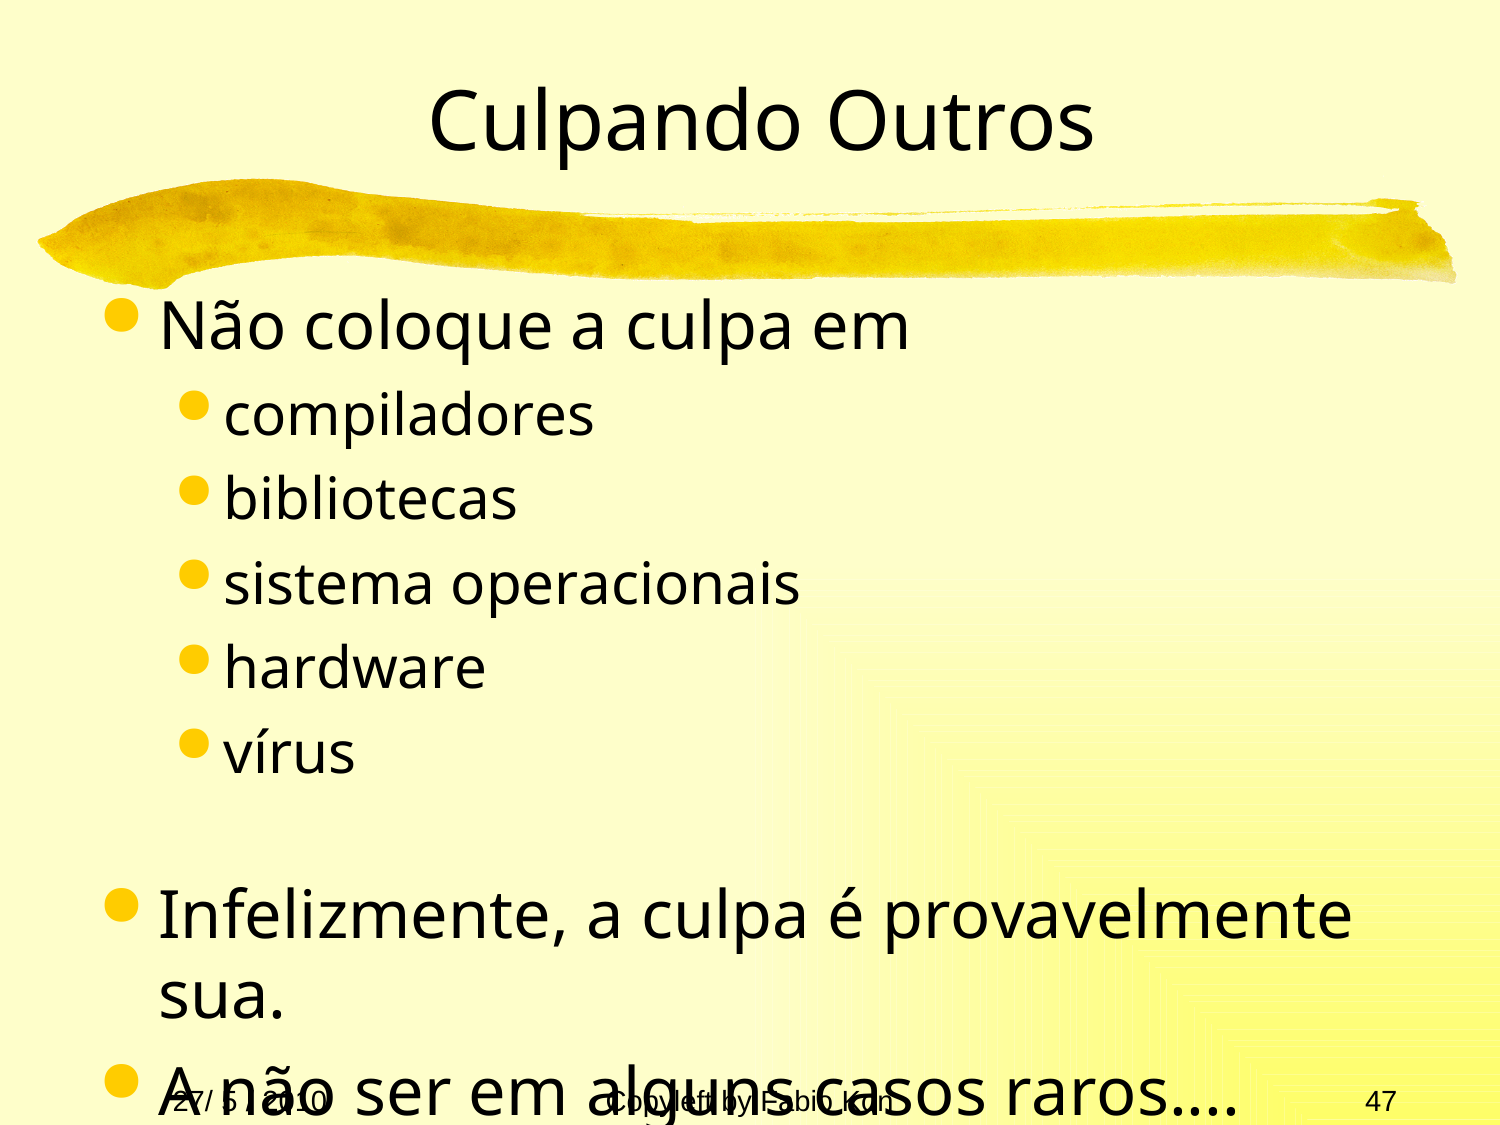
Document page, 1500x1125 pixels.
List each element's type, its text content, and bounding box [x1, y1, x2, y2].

list Não coloque a culpa em compiladores bibliotecas sistema operacionais hardware vírus Infelizmente, a culpa é provavelmente sua. A não ser em alguns casos raros.... [87, 274, 1463, 1057]
picture [24, 174, 1463, 297]
title Culpando Outros [125, 12, 1401, 175]
